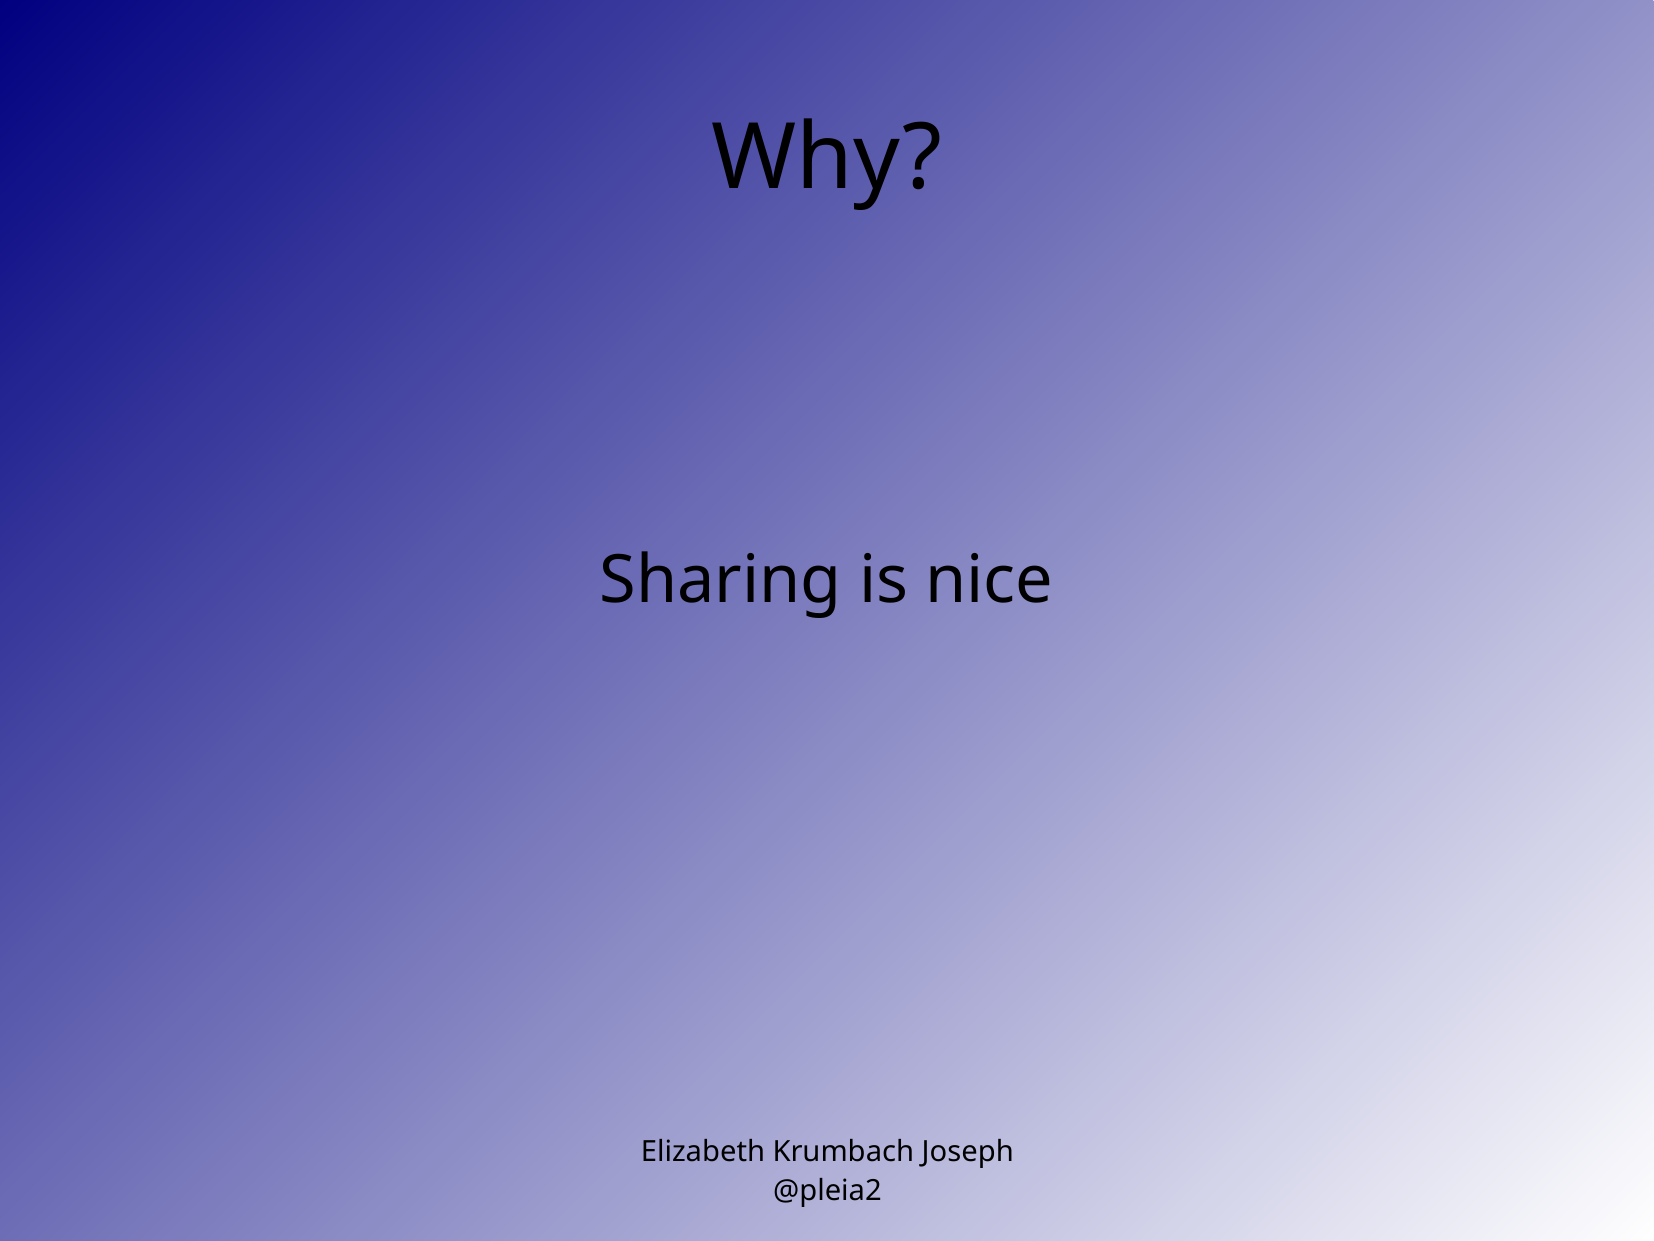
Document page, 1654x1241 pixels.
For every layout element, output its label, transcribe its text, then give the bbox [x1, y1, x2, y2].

list Sharing is nice [82, 290, 1571, 1010]
title Why? [82, 49, 1571, 257]
